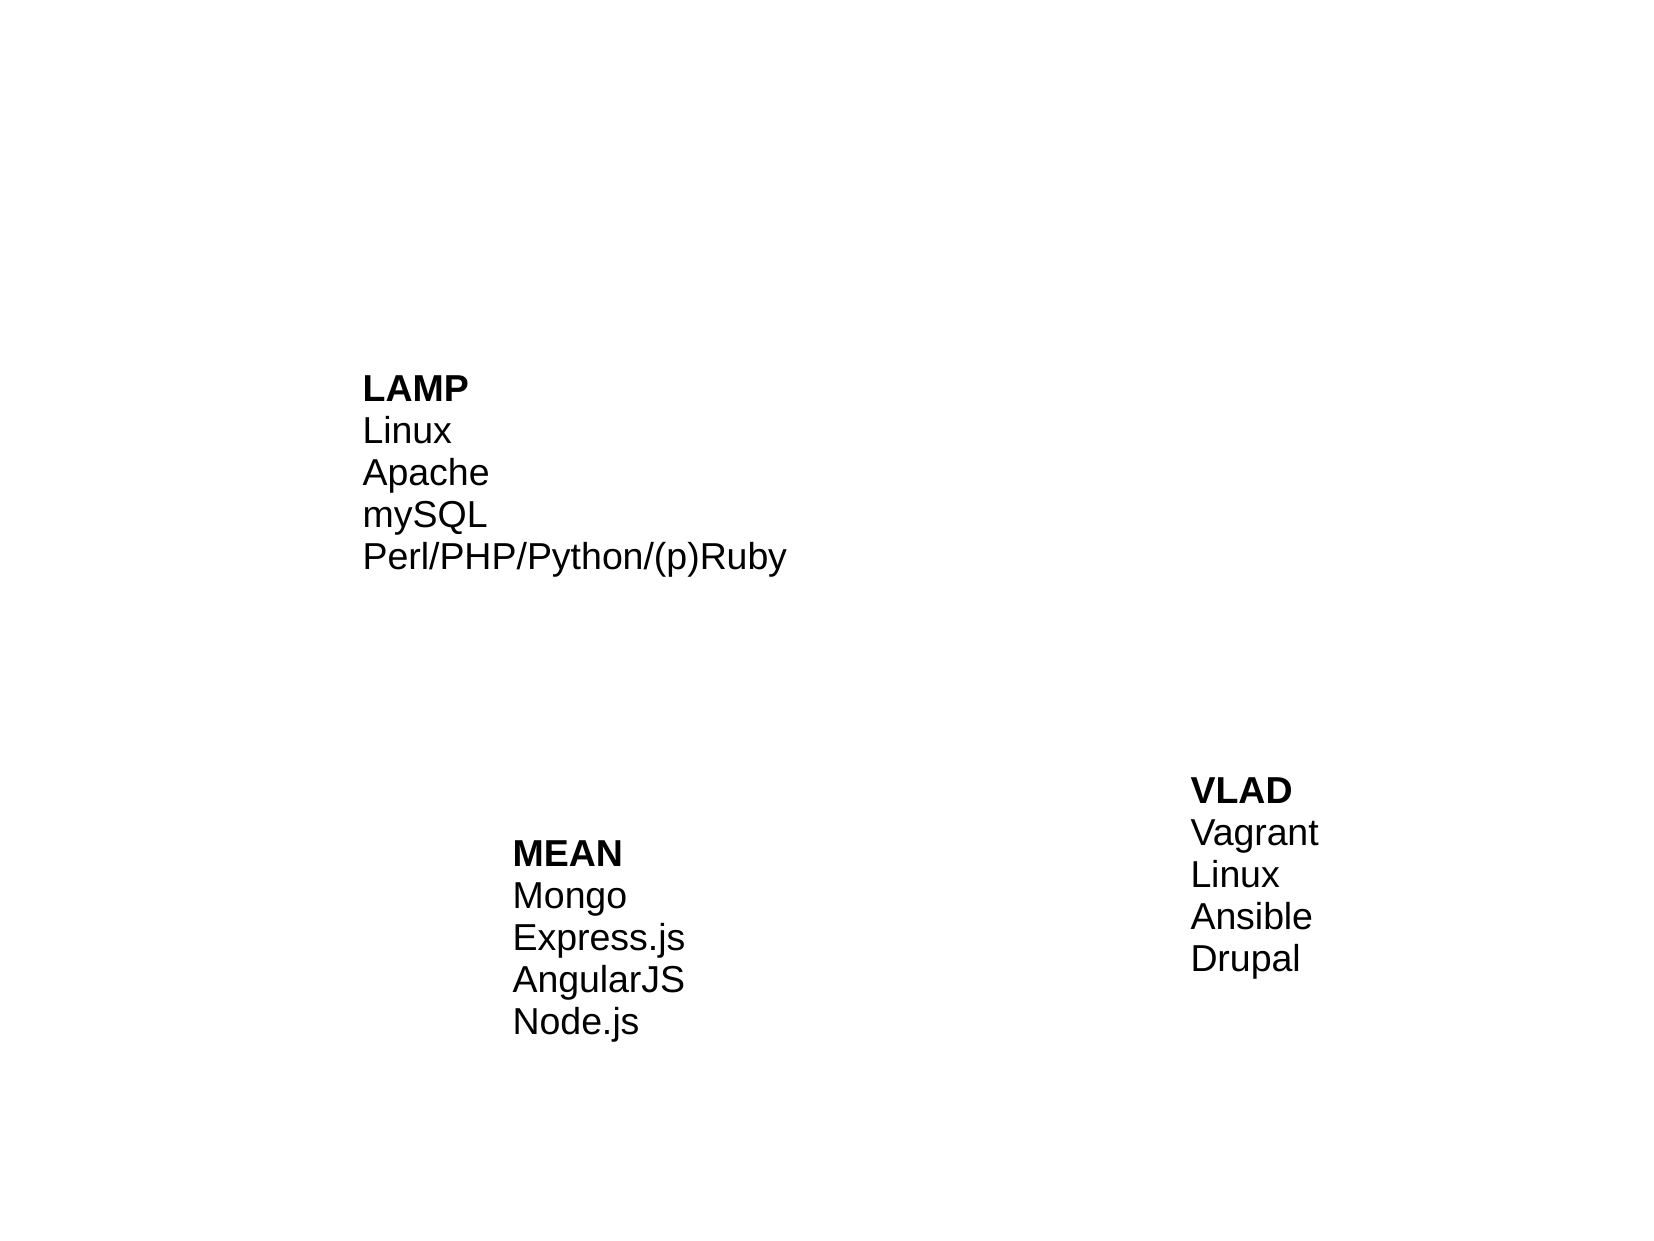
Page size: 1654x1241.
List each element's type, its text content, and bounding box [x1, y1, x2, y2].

text_box MEAN Mongo Express.js AngularJS Node.js [497, 825, 826, 1050]
text_box LAMP Linux Apache mySQL Perl/PHP/Python/(p)Ruby [347, 360, 1236, 585]
text_box VLAD Vagrant Linux Ansible Drupal [1175, 761, 1599, 987]
